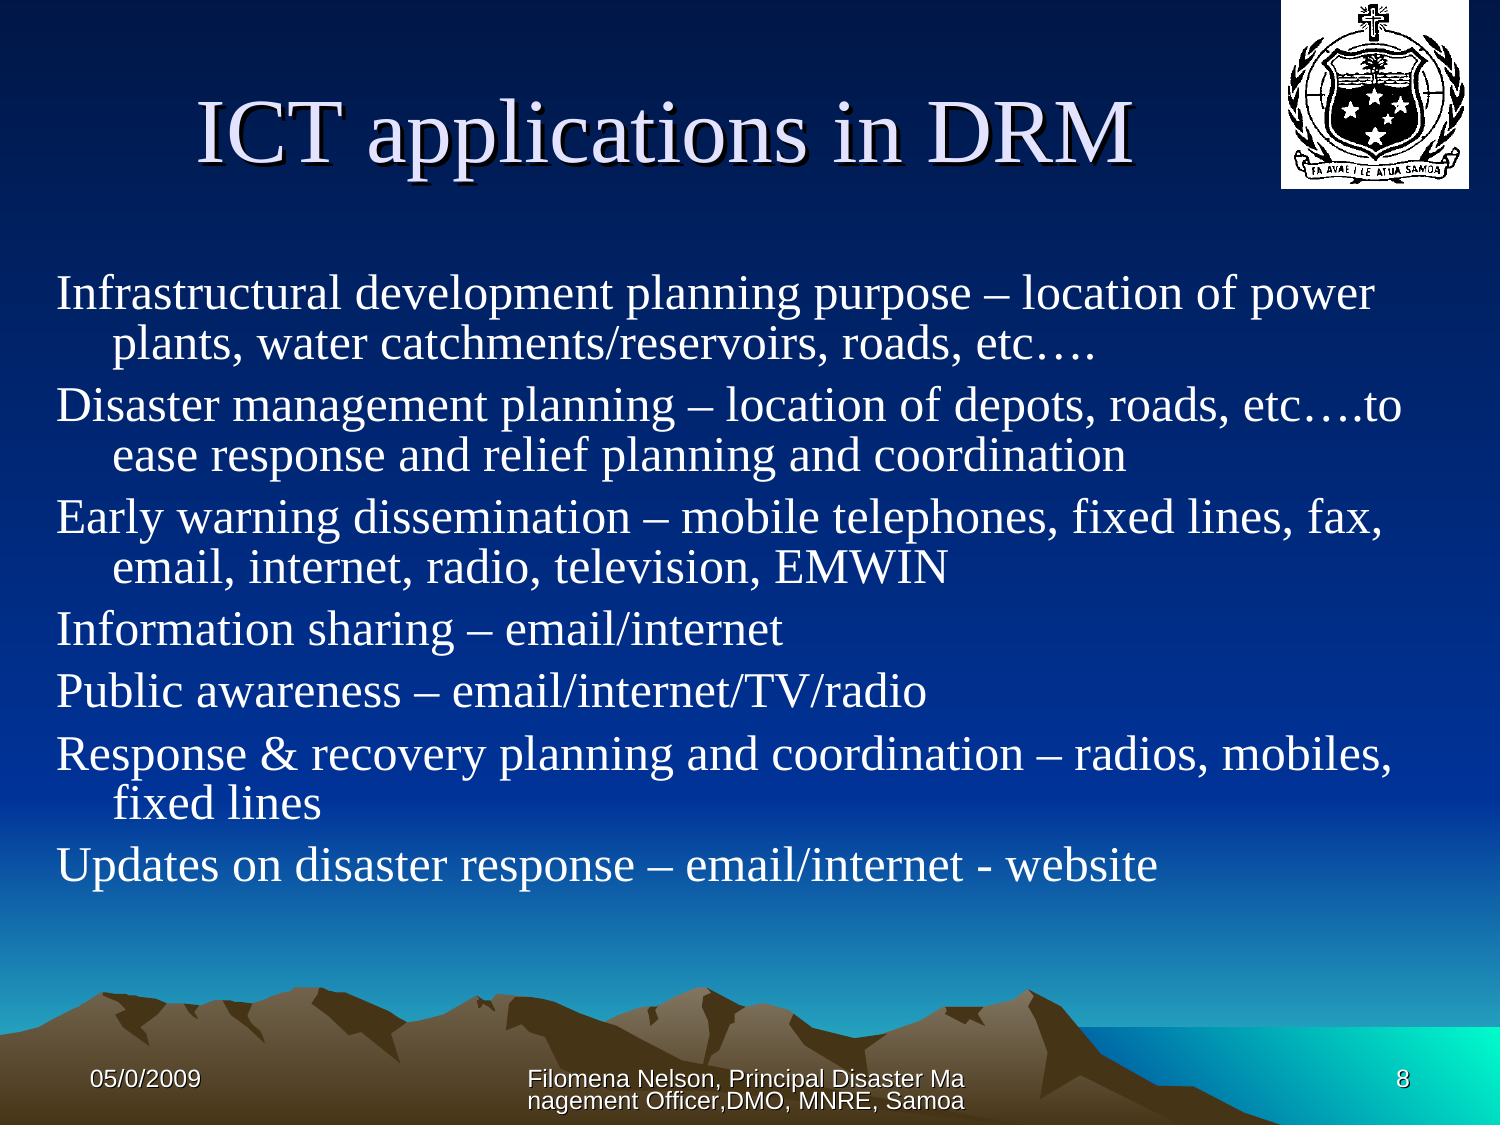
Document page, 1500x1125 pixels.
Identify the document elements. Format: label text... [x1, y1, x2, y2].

list Infrastructural development planning purpose – location of power plants, water catchments/reservoirs, roads, etc…. Disaster management planning – location of depots, roads, etc….to ease response and relief planning and coordination Early warning dissemination – mobile telephones, fixed lines, fax, email, internet, radio, television, EMWIN Information sharing – email/internet Public awareness – email/internet/TV/radio Response & recovery planning and coordination – radios, mobiles, fixed lines Updates on disaster response – email/internet - website [41, 262, 1459, 1001]
title ICT applications in DRM [74, 37, 1258, 225]
picture [1281, 0, 1469, 190]
